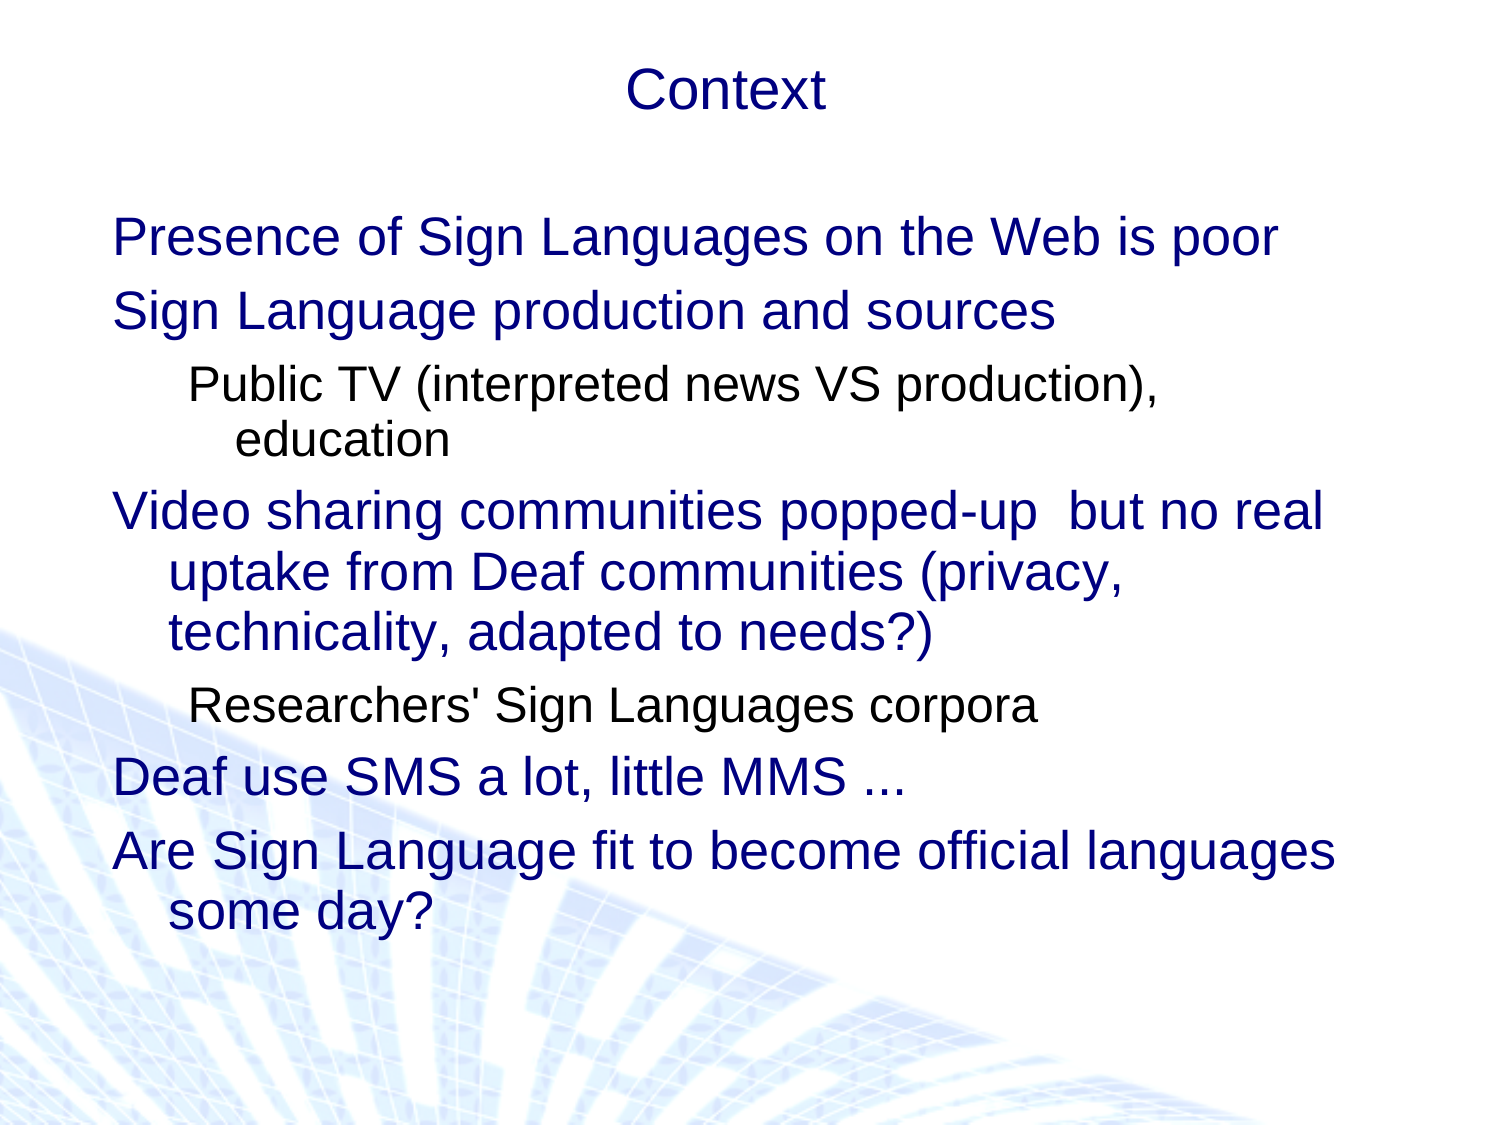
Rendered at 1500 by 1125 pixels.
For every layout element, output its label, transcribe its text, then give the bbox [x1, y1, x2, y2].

picture [0, 600, 1306, 1125]
title Context [88, 8, 1364, 170]
list Presence of Sign Languages on the Web is poor Sign Language production and sources Public TV (interpreted news VS production), education Video sharing communities popped-up but no real uptake from Deaf communities (privacy, technicality, adapted to needs?) Researchers' Sign Languages corpora Deaf use SMS a lot, little MMS ... Are Sign Language fit to become official languages some day? [112, 206, 1388, 990]
